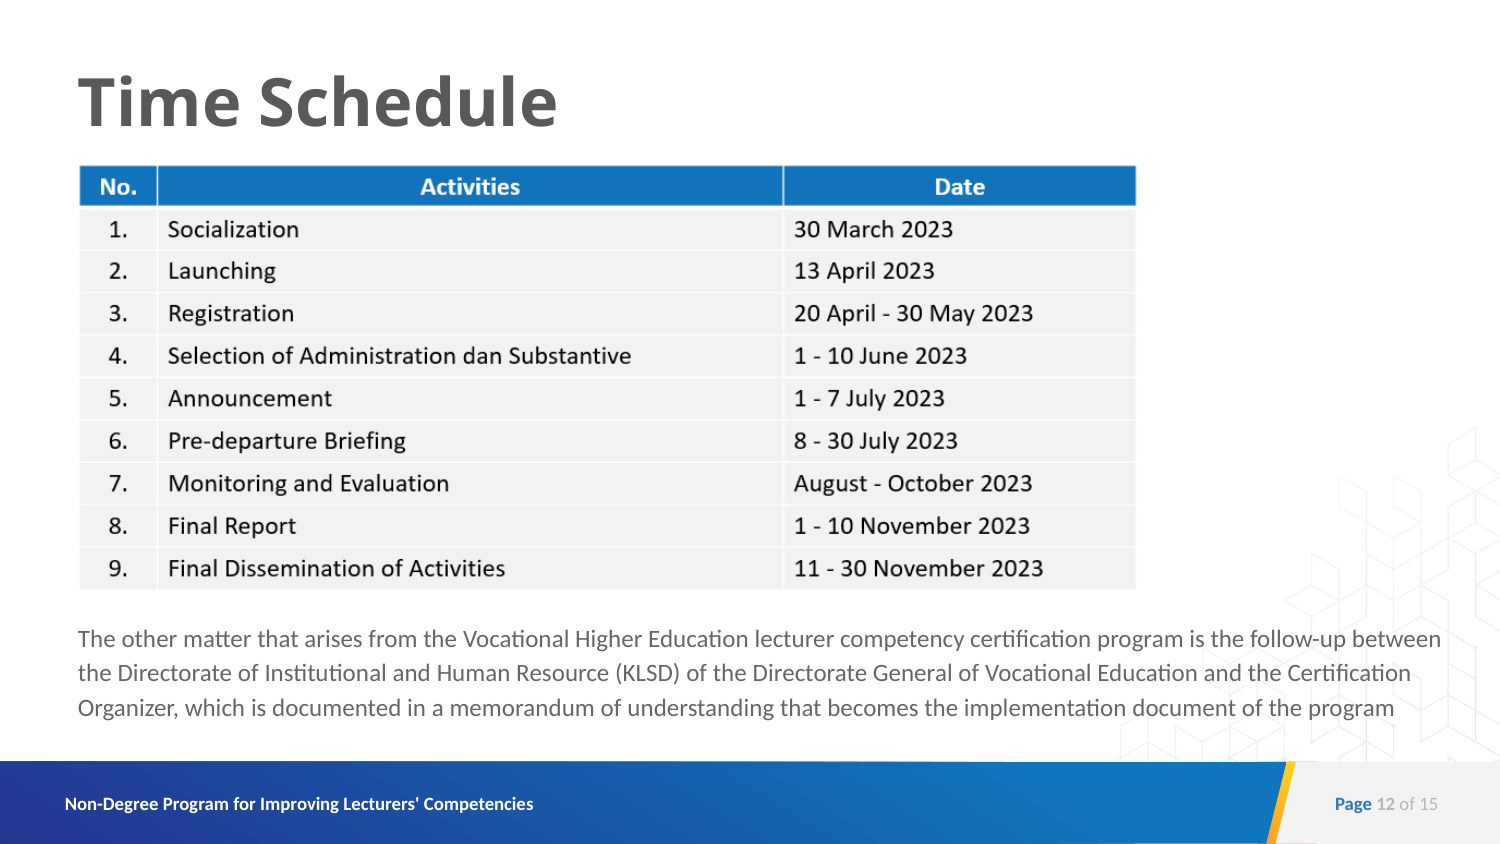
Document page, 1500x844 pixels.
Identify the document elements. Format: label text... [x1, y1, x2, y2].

text_box The other matter that arises from the Vocational Higher Education lecturer competency certification program is the follow-up between the Directorate of Institutional and Human Resource (KLSD) of the Directorate General of Vocational Education and the Certification Organizer, which is documented in a memorandum of understanding that becomes the implementation document of the program [63, 602, 1468, 737]
picture [75, 160, 1142, 595]
text_box Time Schedule [63, 52, 1075, 148]
